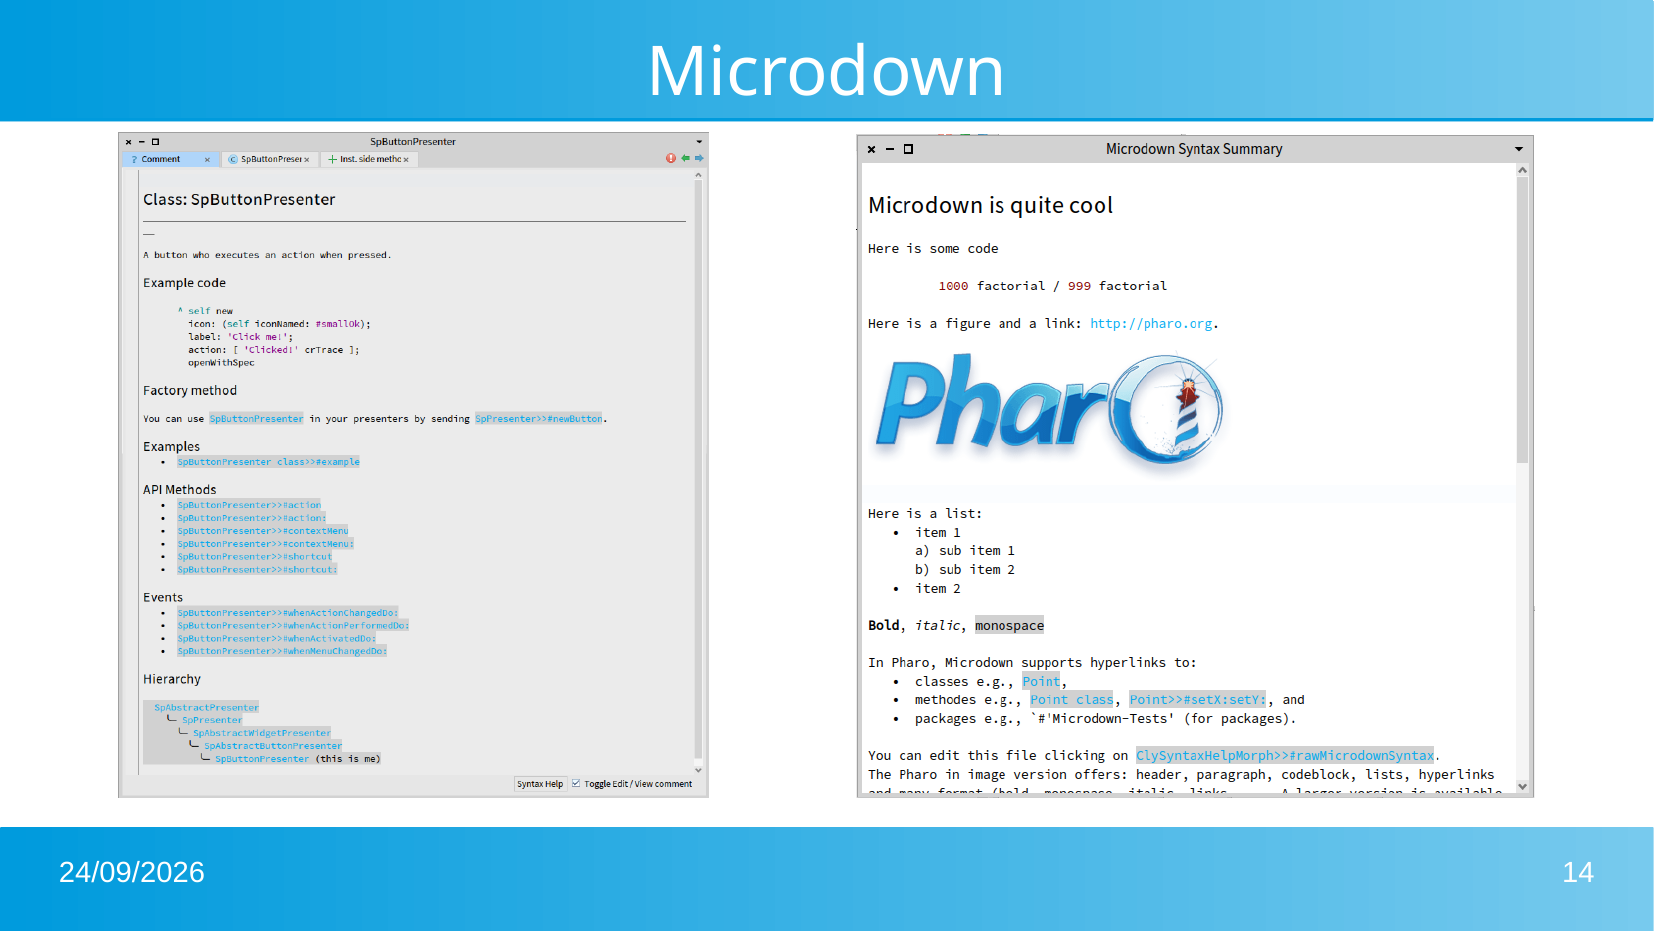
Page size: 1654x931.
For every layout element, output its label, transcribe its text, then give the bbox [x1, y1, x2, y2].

picture [856, 134, 1535, 798]
title Microdown [59, 28, 1595, 109]
picture [118, 132, 709, 798]
